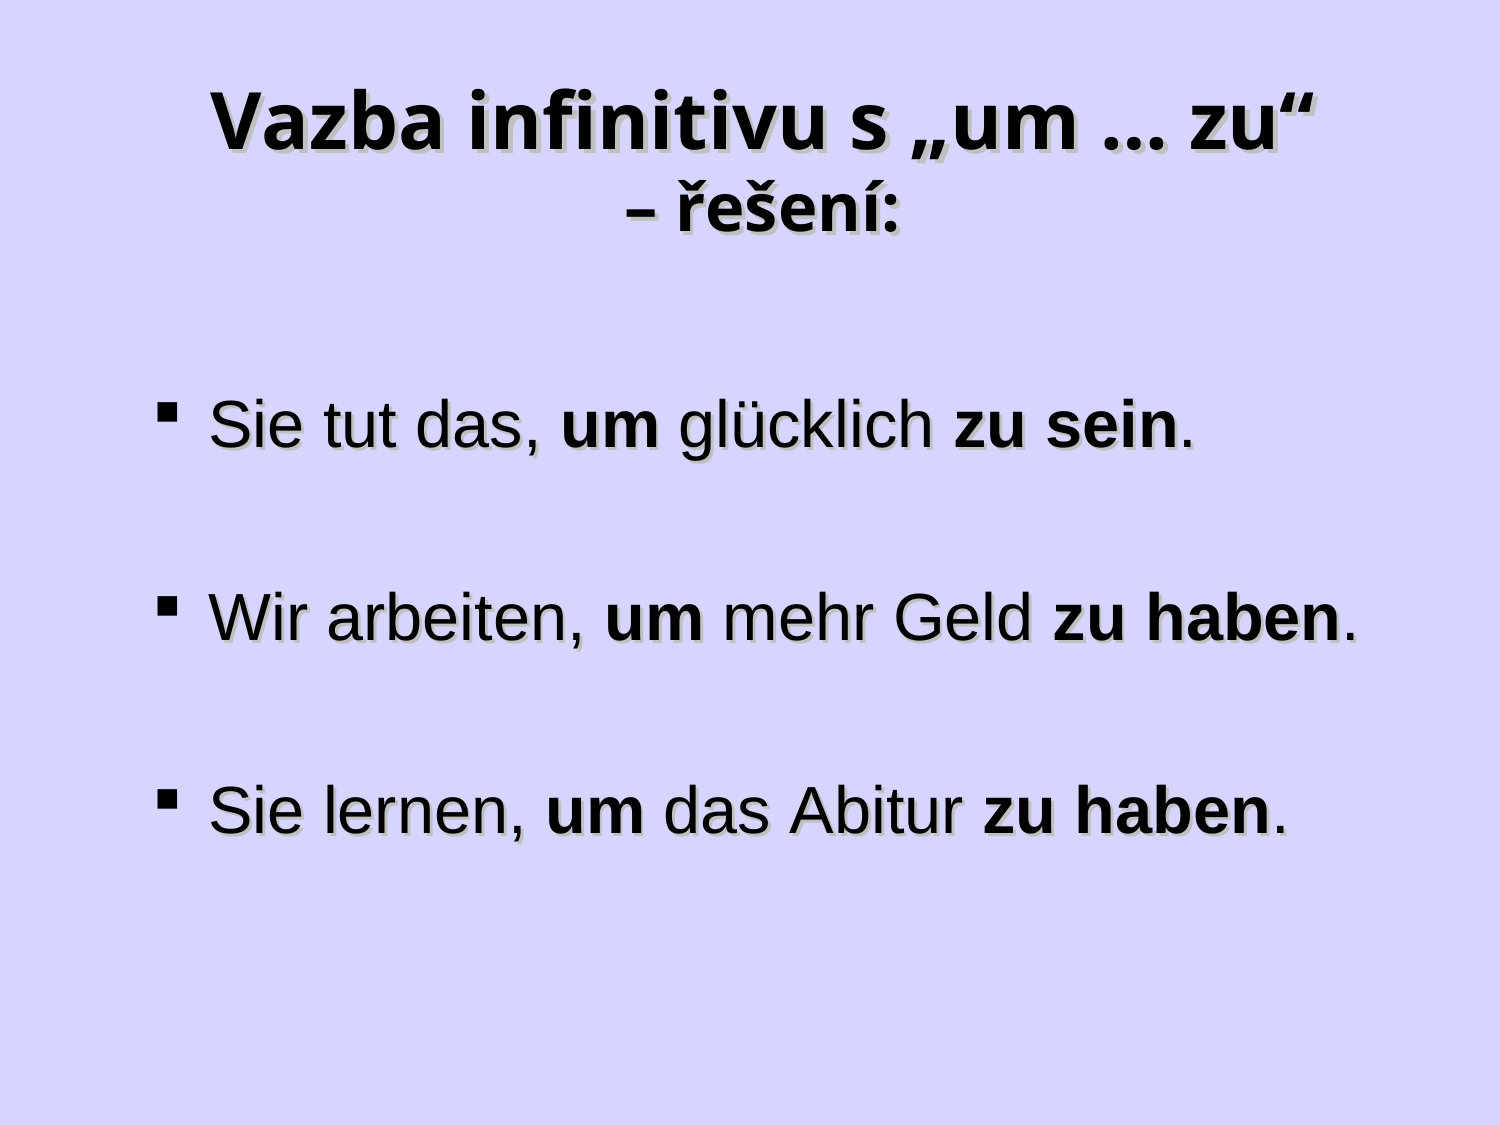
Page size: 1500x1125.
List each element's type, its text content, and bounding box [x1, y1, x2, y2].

title Vazba infinitivu s „um … zu“ – řešení: [75, 40, 1451, 276]
list Sie tut das, um glücklich zu sein. Wir arbeiten, um mehr Geld zu haben. Sie lernen, um das Abitur zu haben. [137, 373, 1451, 1000]
